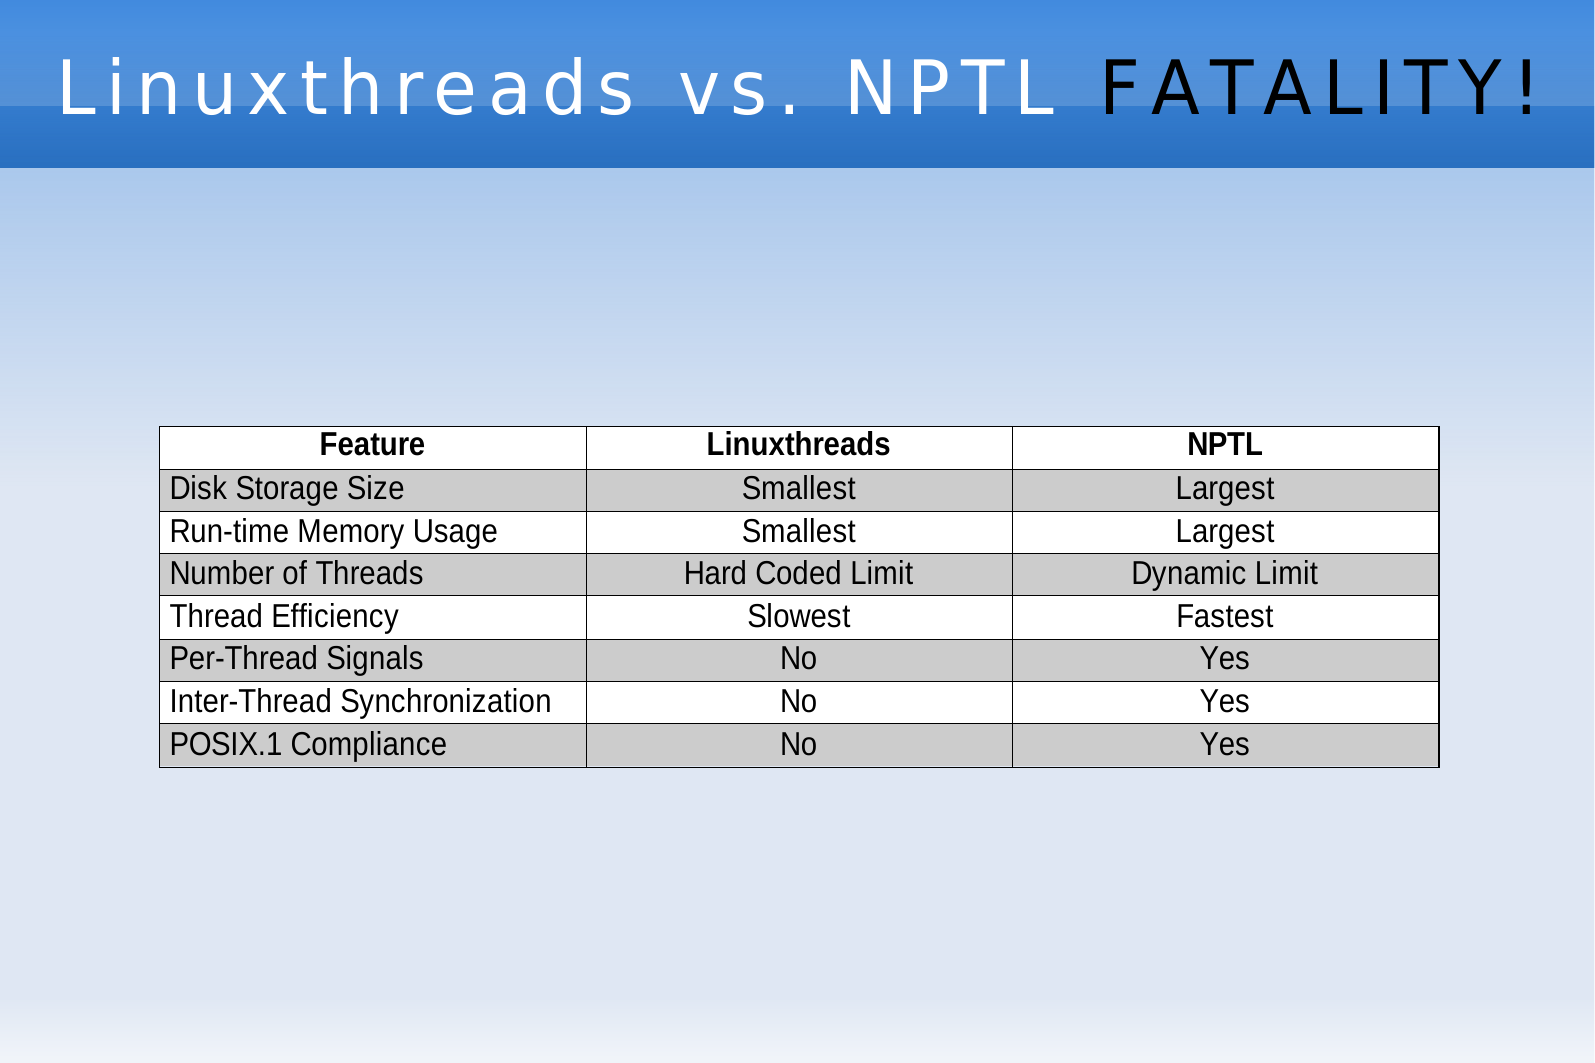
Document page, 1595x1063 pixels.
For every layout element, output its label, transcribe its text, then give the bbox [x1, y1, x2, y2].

chart [157, 424, 1441, 769]
picture [0, 0, 1595, 1063]
title Linuxthreads vs. NPTL FATALITY! [56, 25, 1576, 153]
